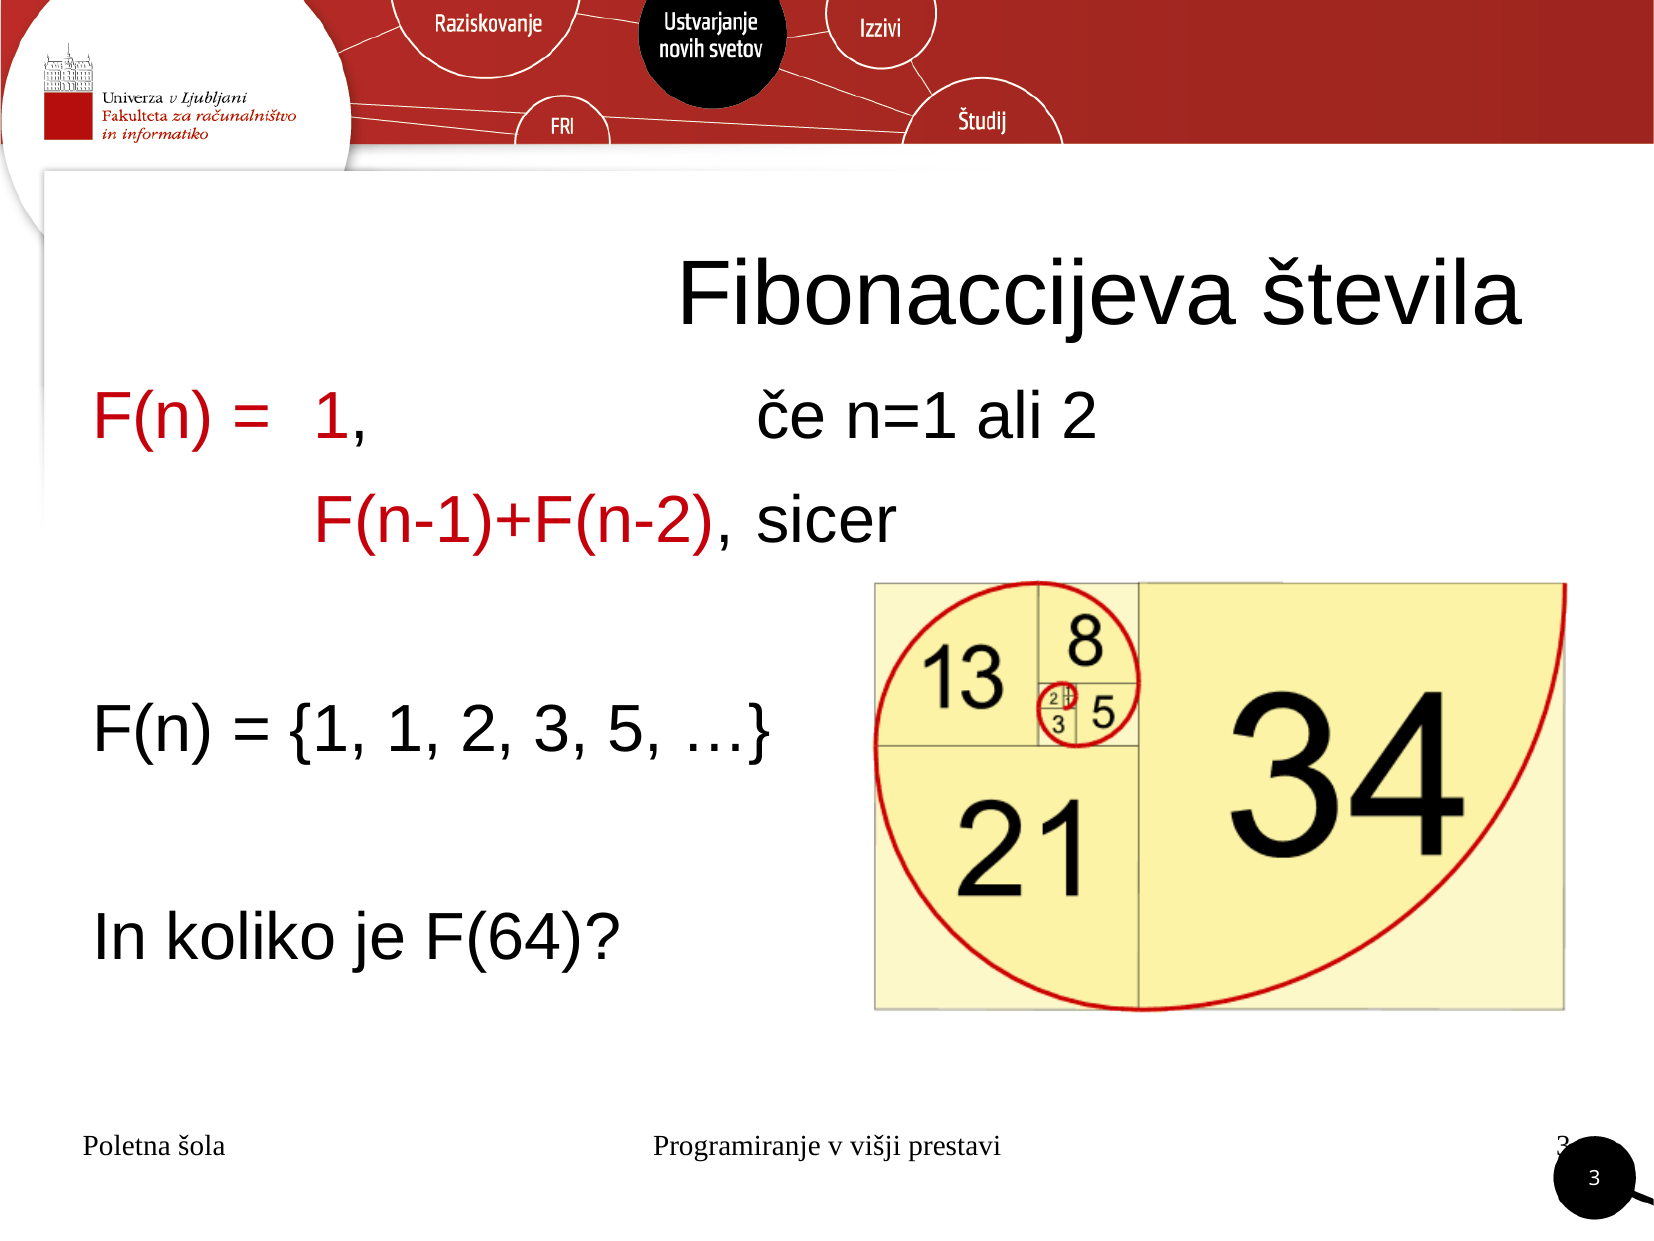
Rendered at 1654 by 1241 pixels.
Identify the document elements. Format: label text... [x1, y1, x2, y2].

text_box <številka> [1553, 1145, 1636, 1212]
list F(n) = 1, če n=1 ali 2 F(n-1)+F(n-2), sicer F(n) = {1, 1, 2, 3, 5, …} In koliko je F(64)? [92, 377, 1548, 1016]
title Fibonaccijeva števila [35, 188, 1524, 397]
picture [0, 0, 1654, 1241]
